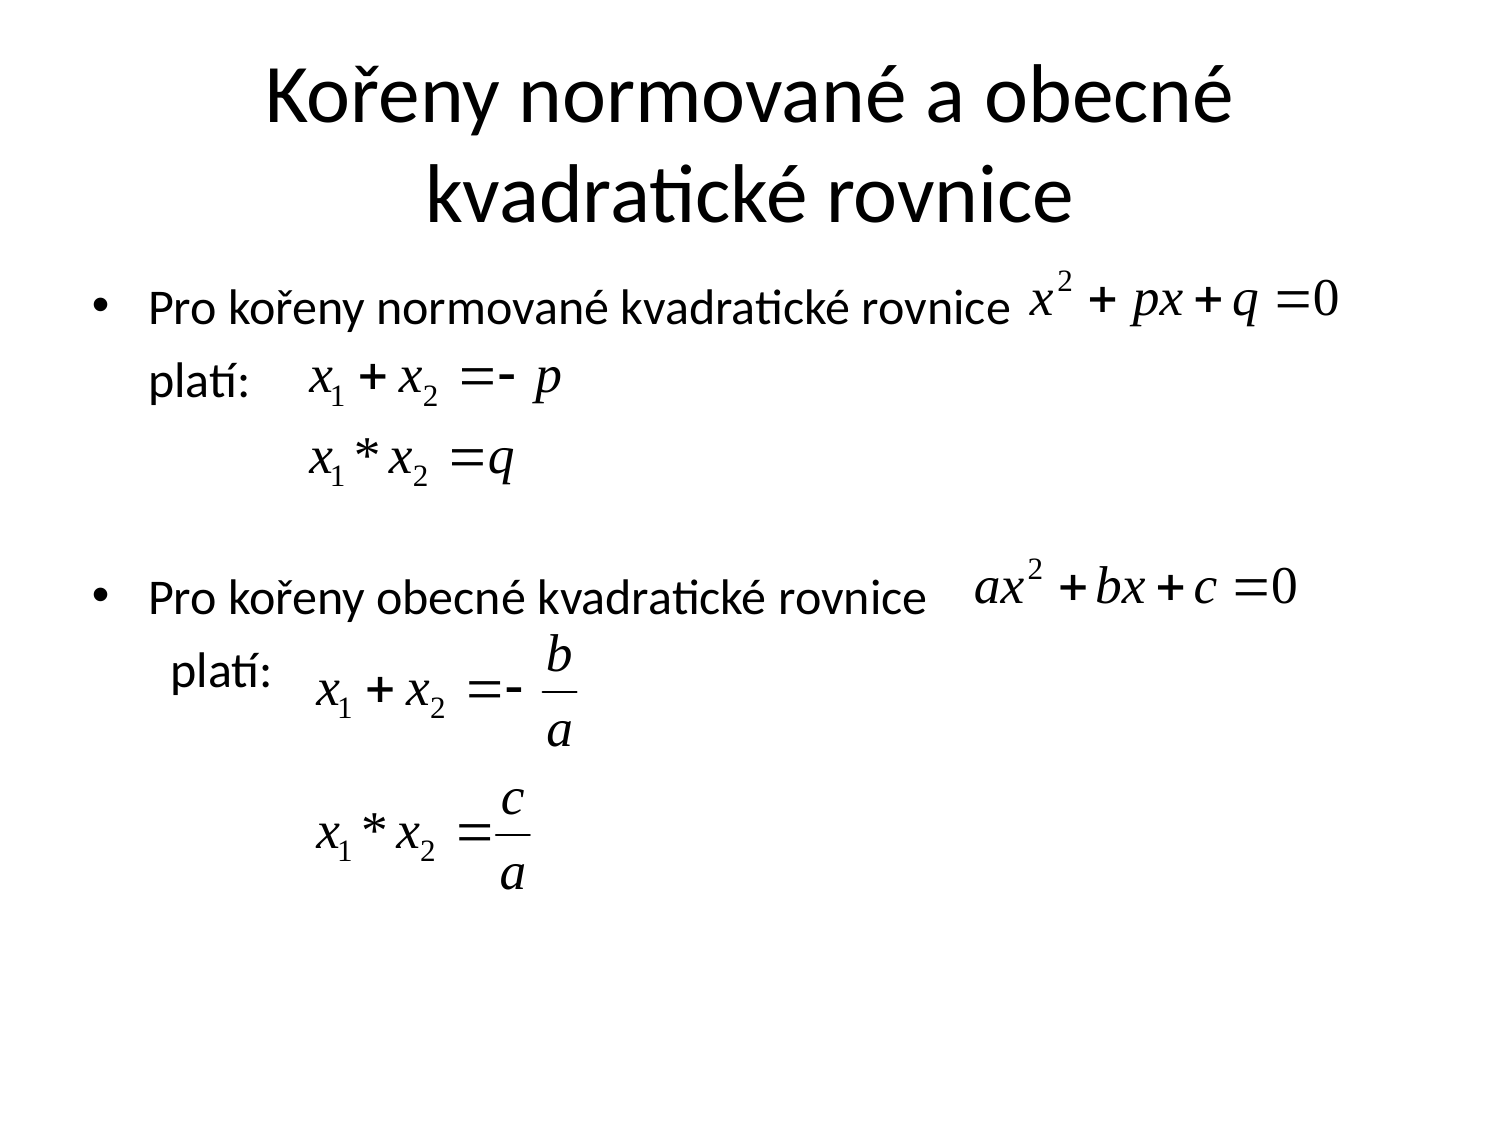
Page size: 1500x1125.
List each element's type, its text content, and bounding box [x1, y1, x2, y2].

chart [965, 545, 1309, 617]
chart [298, 339, 575, 500]
chart [305, 619, 586, 903]
chart [1019, 257, 1349, 338]
title Kořeny normované a obecné kvadratické rovnice [75, 31, 1426, 247]
list Pro kořeny normované kvadratické rovnice platí: Pro kořeny obecné kvadratické rovnice platí: [76, 267, 1427, 1010]
